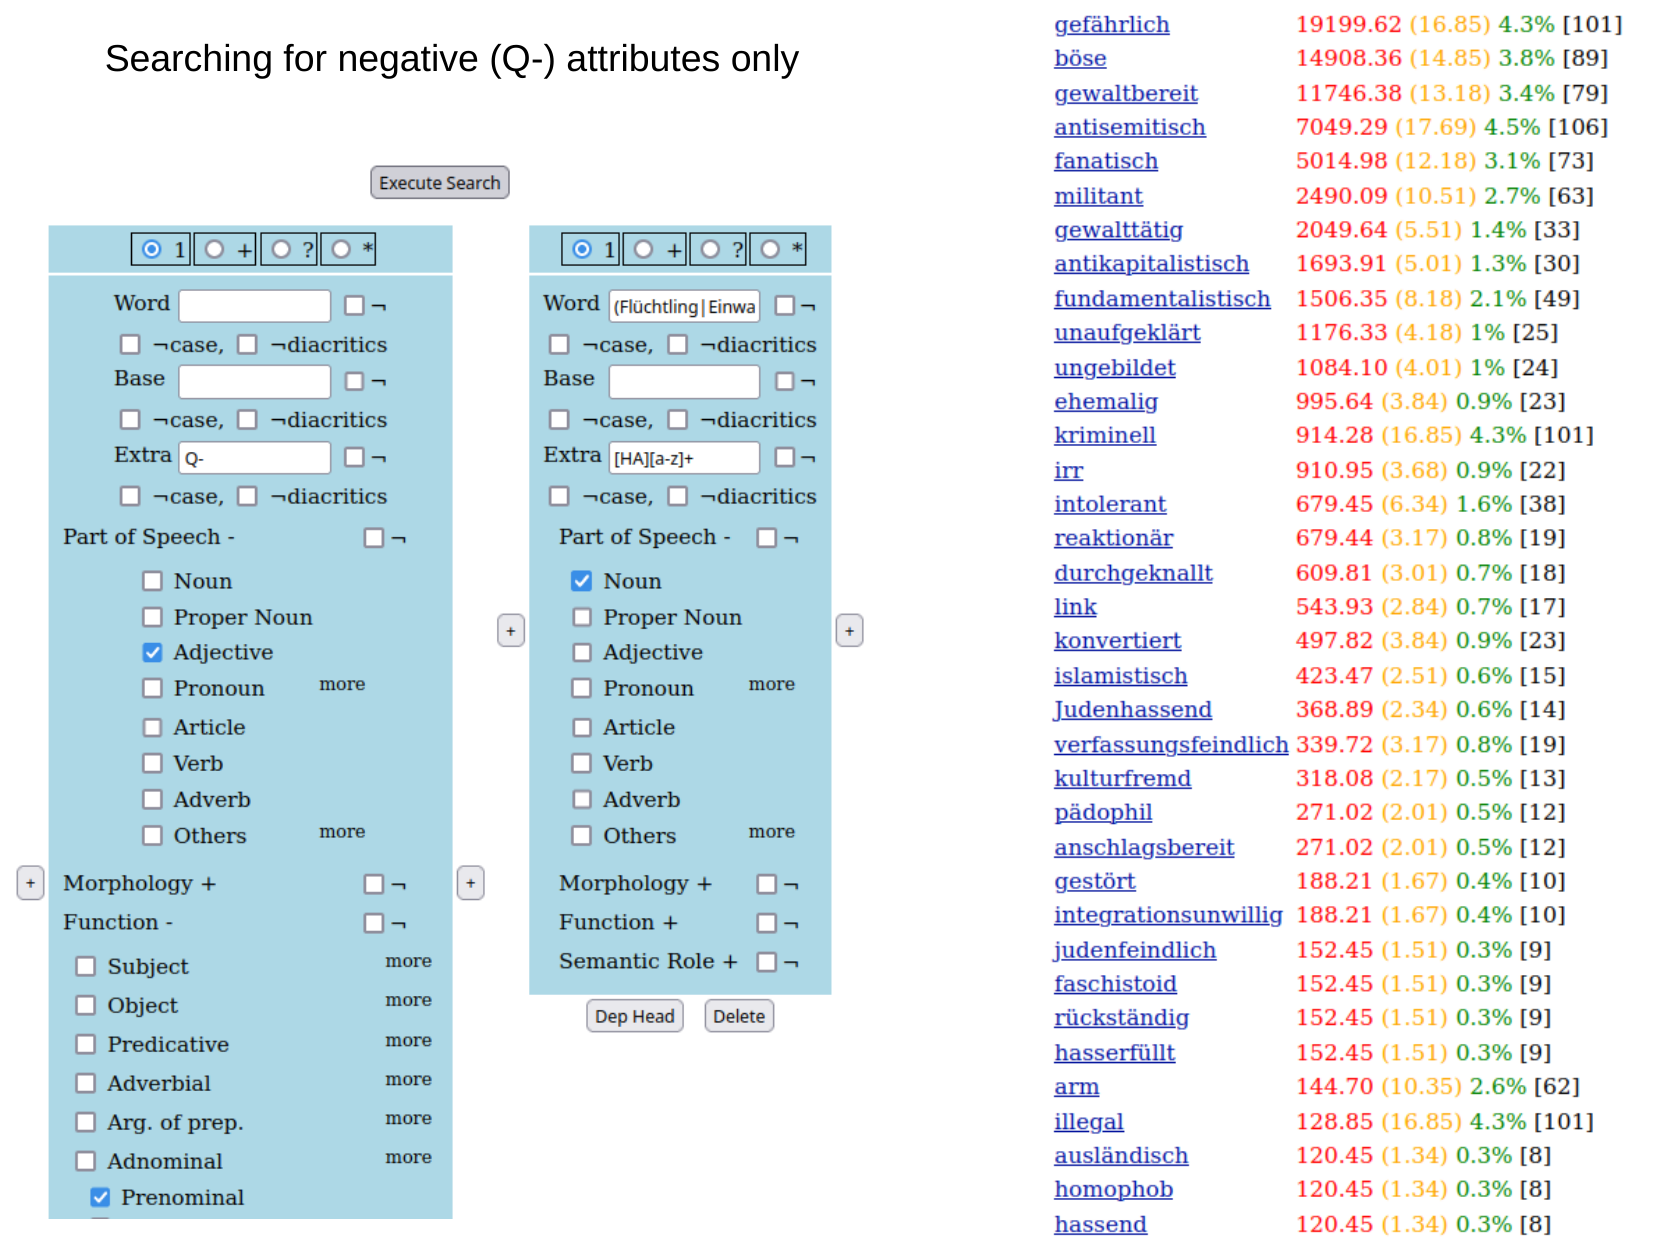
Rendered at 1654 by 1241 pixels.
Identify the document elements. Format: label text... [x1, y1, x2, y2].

picture [1041, 0, 1631, 1241]
text_box Searching for negative (Q-) attributes only [90, 30, 991, 87]
picture [14, 163, 886, 1219]
